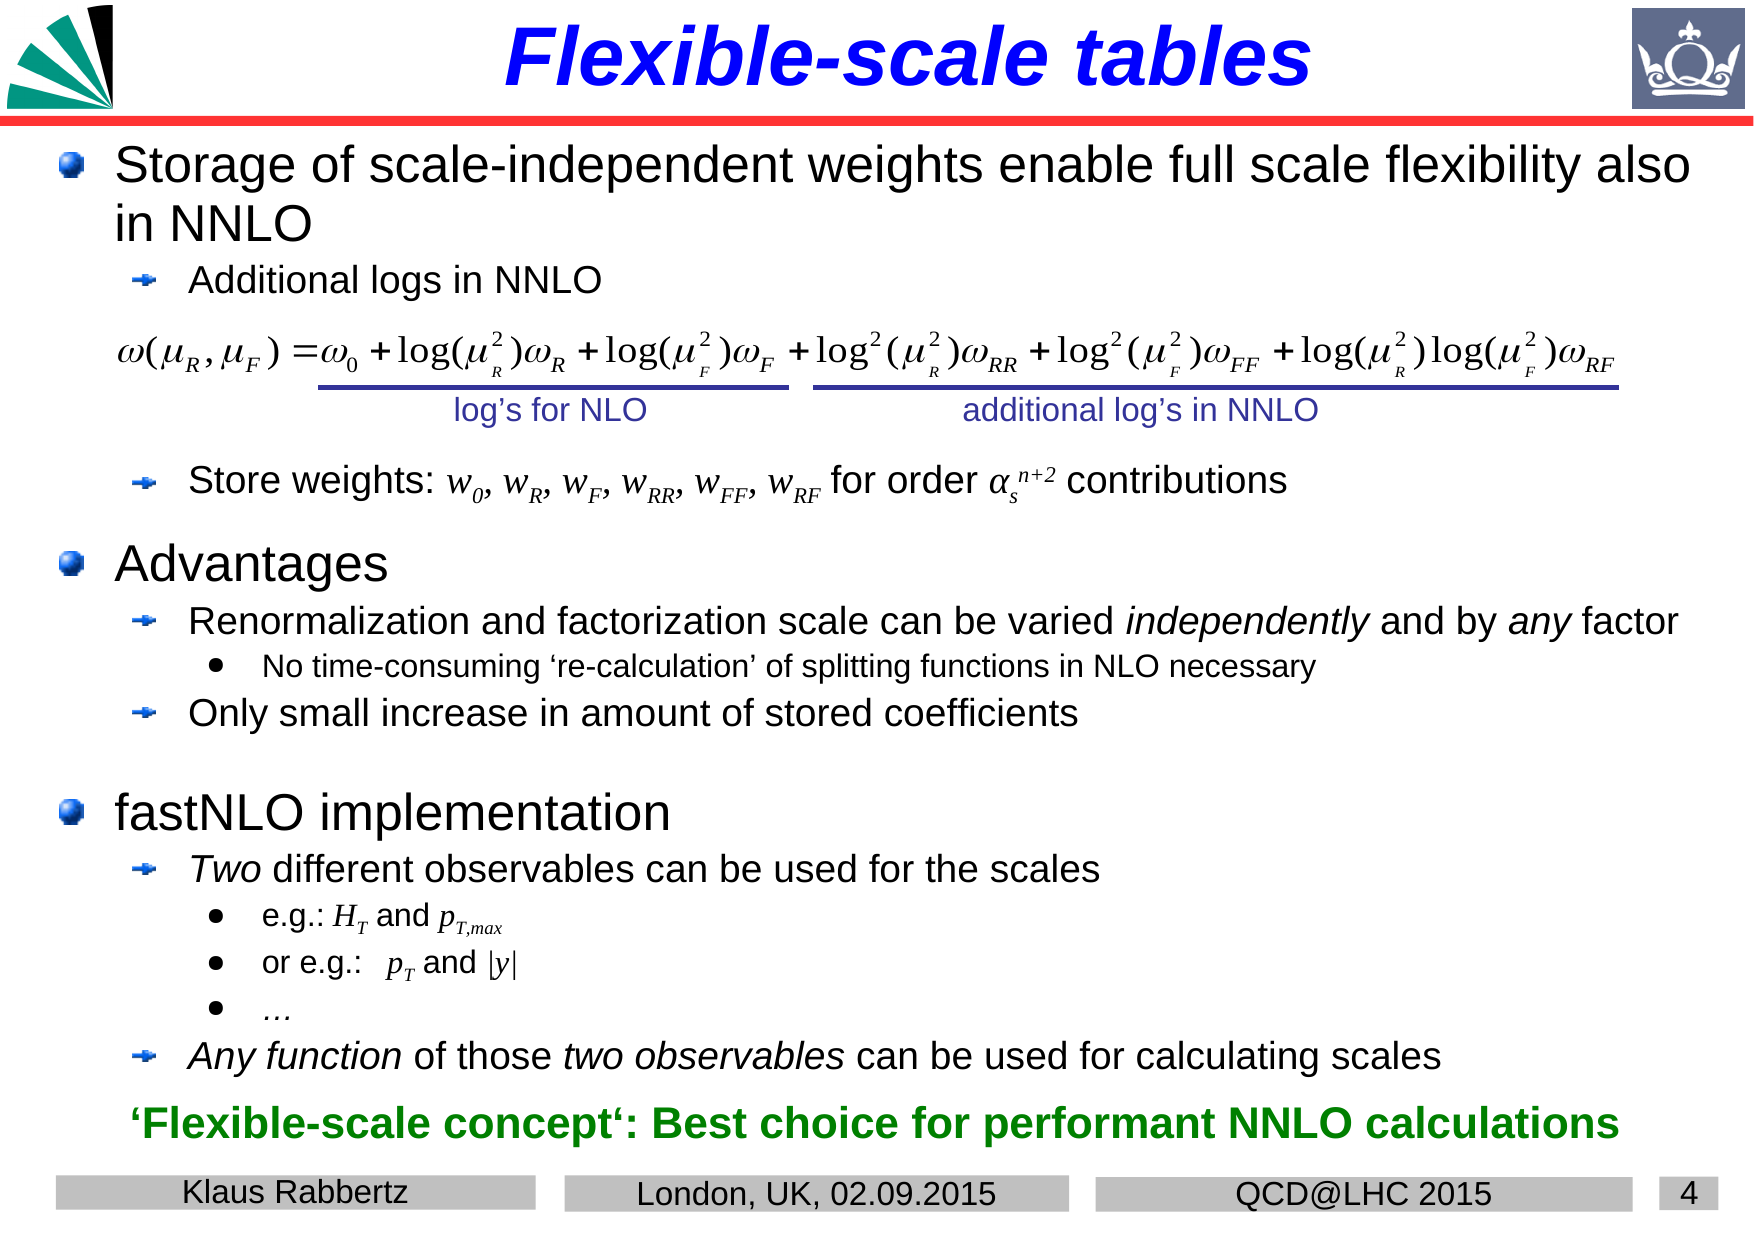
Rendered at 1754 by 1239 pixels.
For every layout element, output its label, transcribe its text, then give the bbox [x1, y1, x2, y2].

list Storage of scale-independent weights enable full scale flexibility also in NNLO Additional logs in NNLO Store weights: w0, wR, wF, wRR, wFF, wRF for order αsn+2 contributions Advantages Renormalization and factorization scale can be varied independently and by any factor No time-consuming ‘re-calculation’ of splitting functions in NLO necessary Only small increase in amount of stored coefficients fastNLO implementation Two different observables can be used for the scales e.g.: HT and pT,max or e.g.: pT and |y| … Any function of those two observables can be used for calculating scales [35, 128, 1720, 1098]
title Flexible-scale tables [123, 0, 1697, 114]
picture [1697, 8, 1745, 109]
picture [7, 5, 113, 110]
text_box ‘Flexible-scale concept‘: Best choice for performant NNLO calculations [115, 1095, 1638, 1161]
text_box log’s for NLO [438, 380, 896, 437]
text_box additional log’s in NNLO [947, 380, 1335, 437]
chart [111, 322, 1624, 385]
